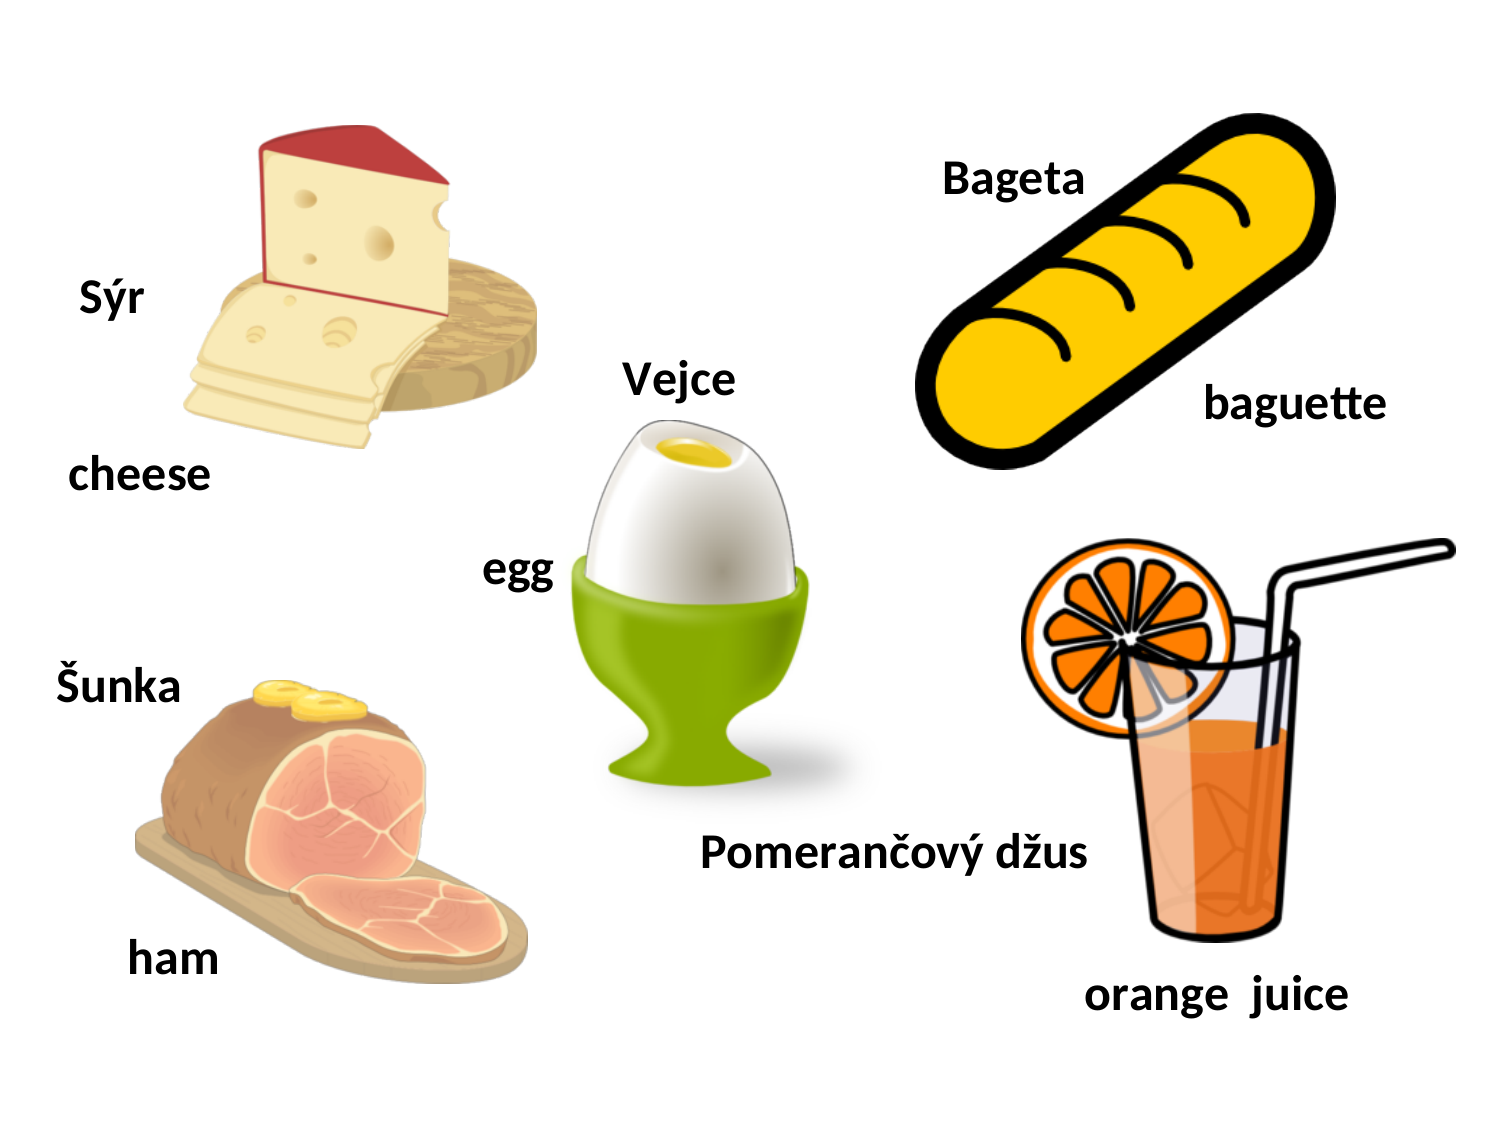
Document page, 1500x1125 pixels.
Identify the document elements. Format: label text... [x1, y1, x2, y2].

picture [560, 420, 888, 824]
text_box cheese [54, 432, 228, 508]
text_box Sýr [64, 255, 160, 331]
text_box Pomerančový džus [685, 810, 1105, 887]
picture [135, 680, 528, 984]
picture [183, 125, 537, 449]
text_box Šunka [41, 645, 198, 721]
picture [1021, 538, 1456, 943]
text_box Vejce [607, 337, 752, 414]
text_box Bageta [927, 137, 1102, 213]
text_box egg [467, 527, 570, 603]
text_box orange juice [1069, 952, 1366, 1028]
text_box baguette [1188, 361, 1404, 438]
picture [915, 113, 1336, 470]
text_box ham [112, 916, 235, 993]
